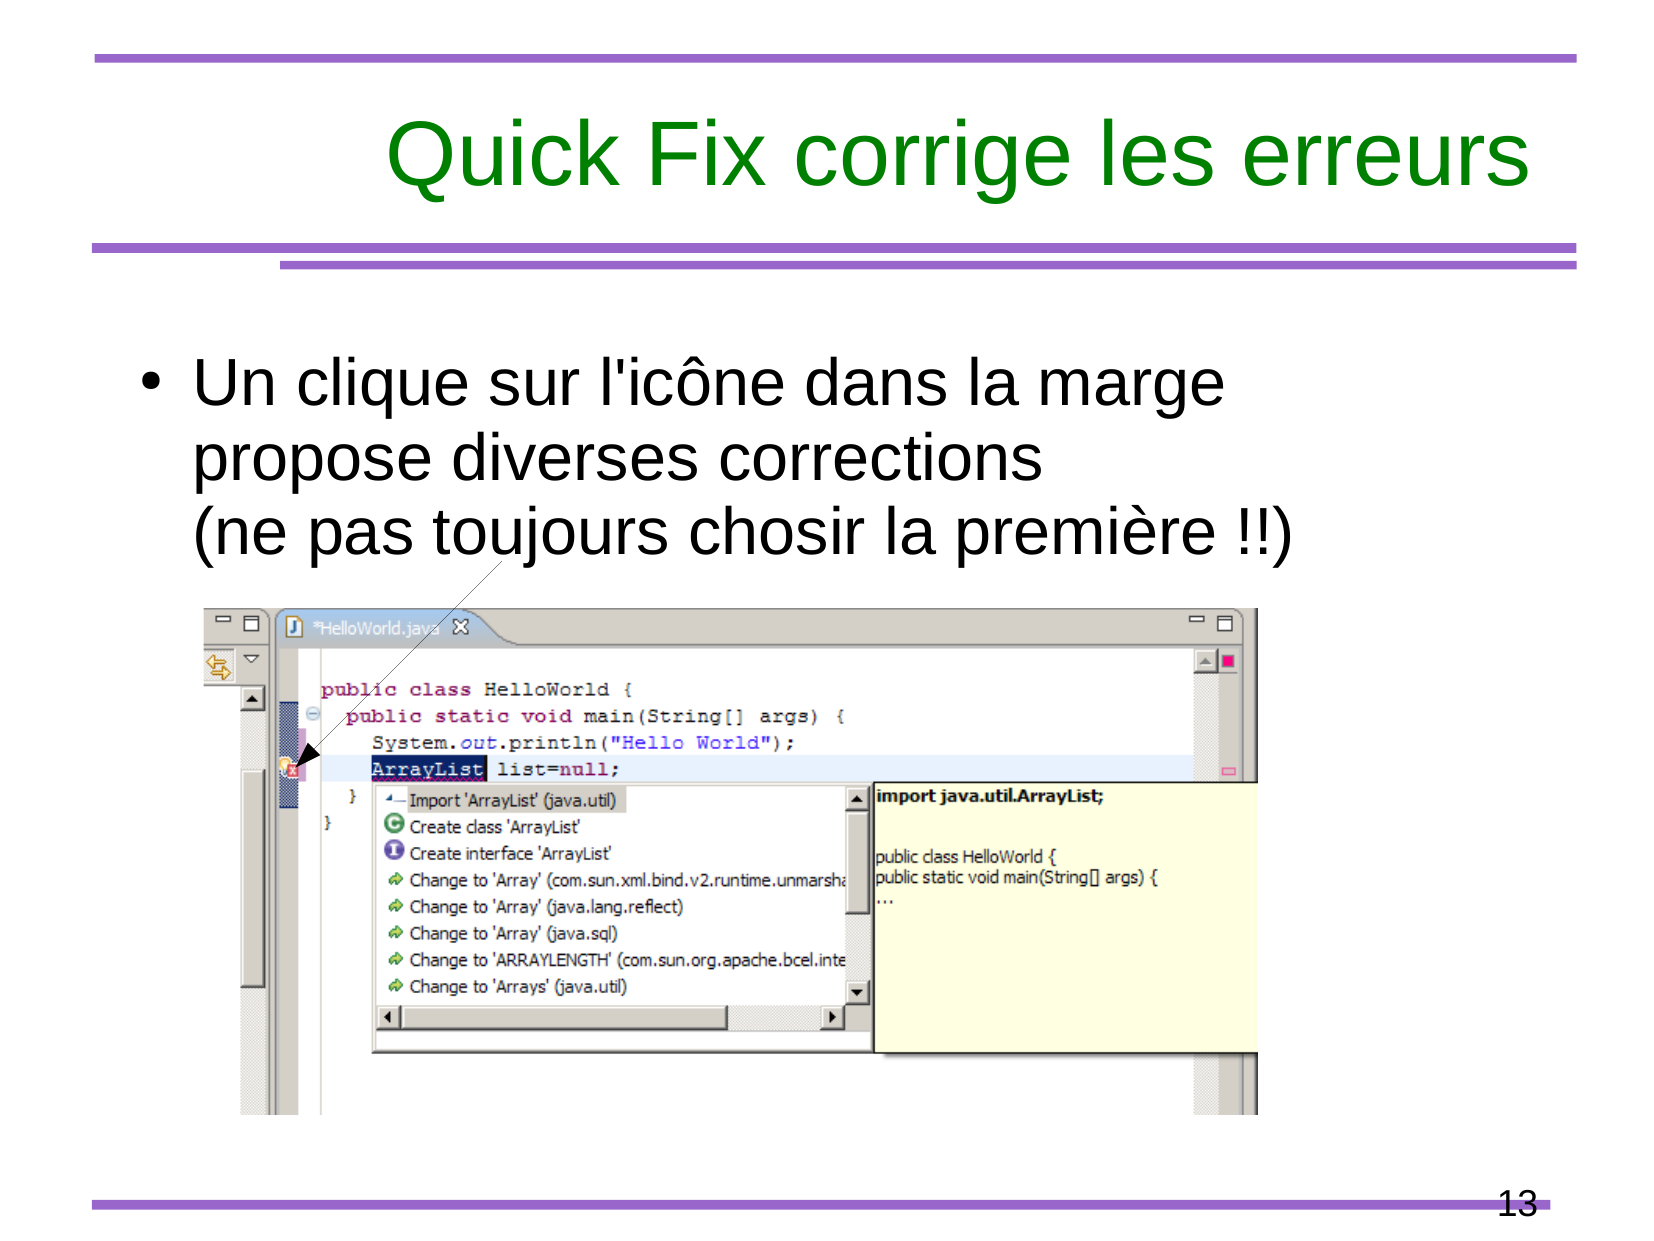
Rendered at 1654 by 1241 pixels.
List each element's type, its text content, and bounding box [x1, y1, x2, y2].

picture [203, 608, 1258, 1115]
list Un clique sur l'icône dans la marge propose diverses corrections (ne pas toujours chosir la première !!) [121, 344, 1534, 570]
title Quick Fix corrige les erreurs [121, 49, 1534, 257]
